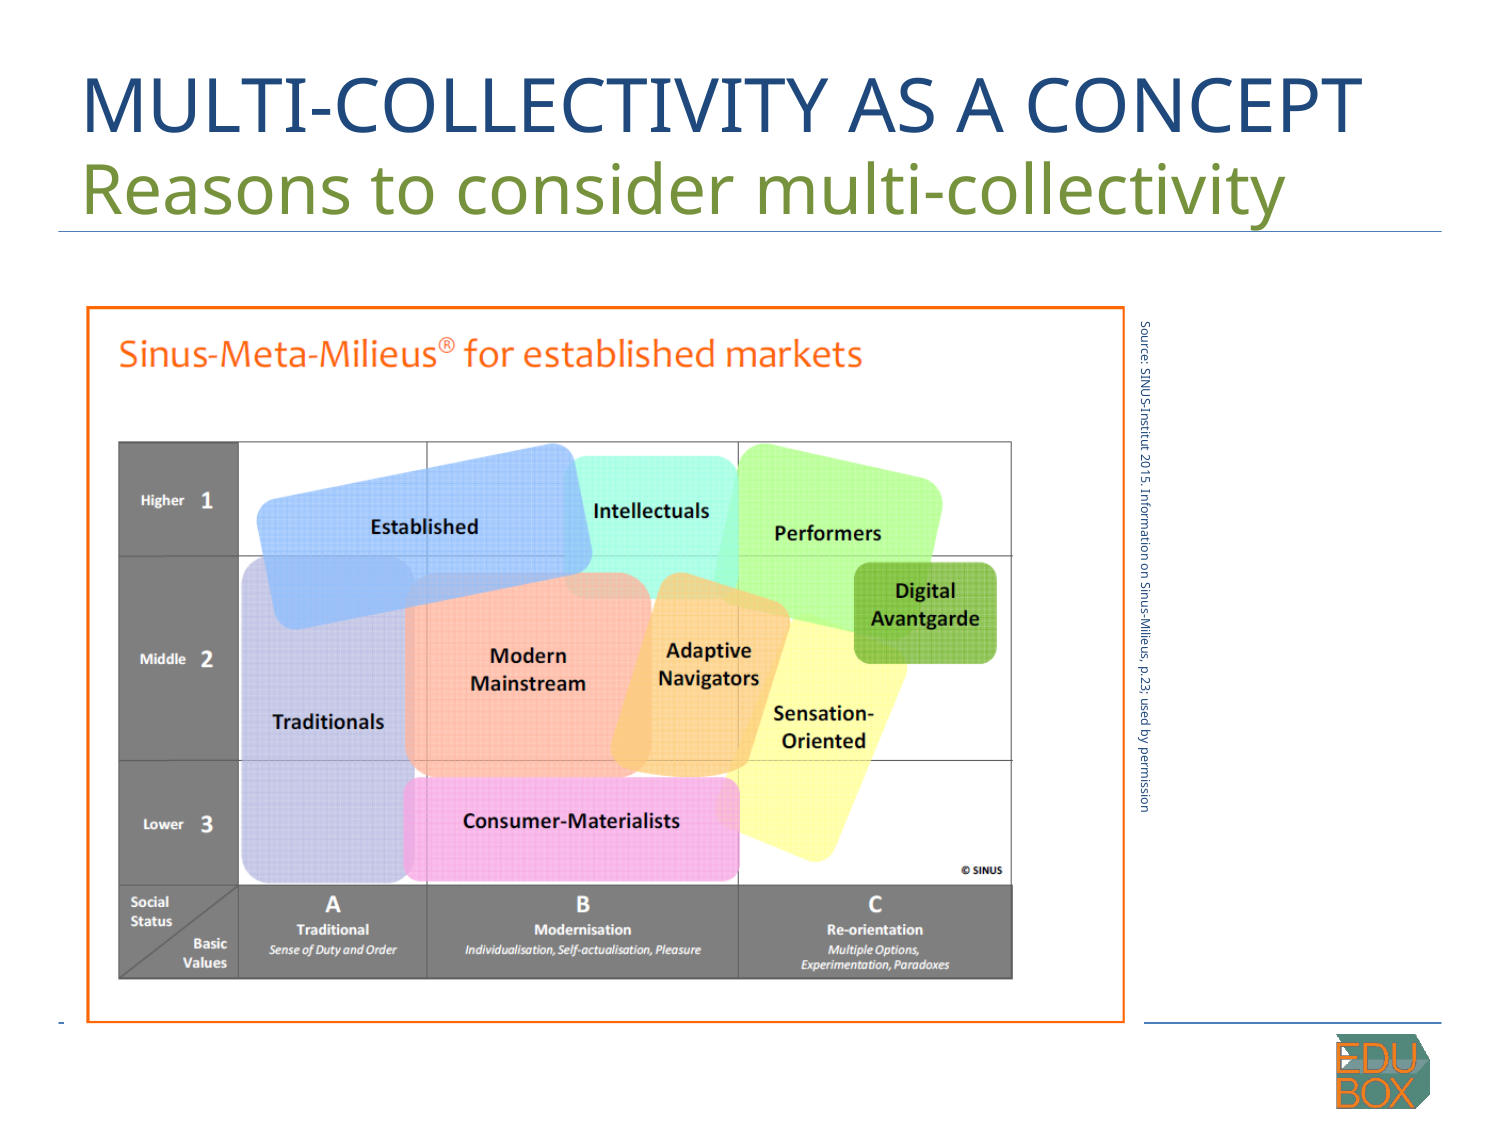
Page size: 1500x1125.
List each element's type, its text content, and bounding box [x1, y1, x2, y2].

picture [1328, 1028, 1437, 1114]
picture [64, 289, 1144, 1037]
title MULTI-COLLECTIVITY AS A CONCEPT [64, 42, 1469, 153]
text_box Source: SINUS-Institut 2015. Information on Sinus-Milieus, p.23; used by permission [1128, 306, 1162, 1020]
list Reasons to consider multi-collectivity [64, 127, 1368, 247]
